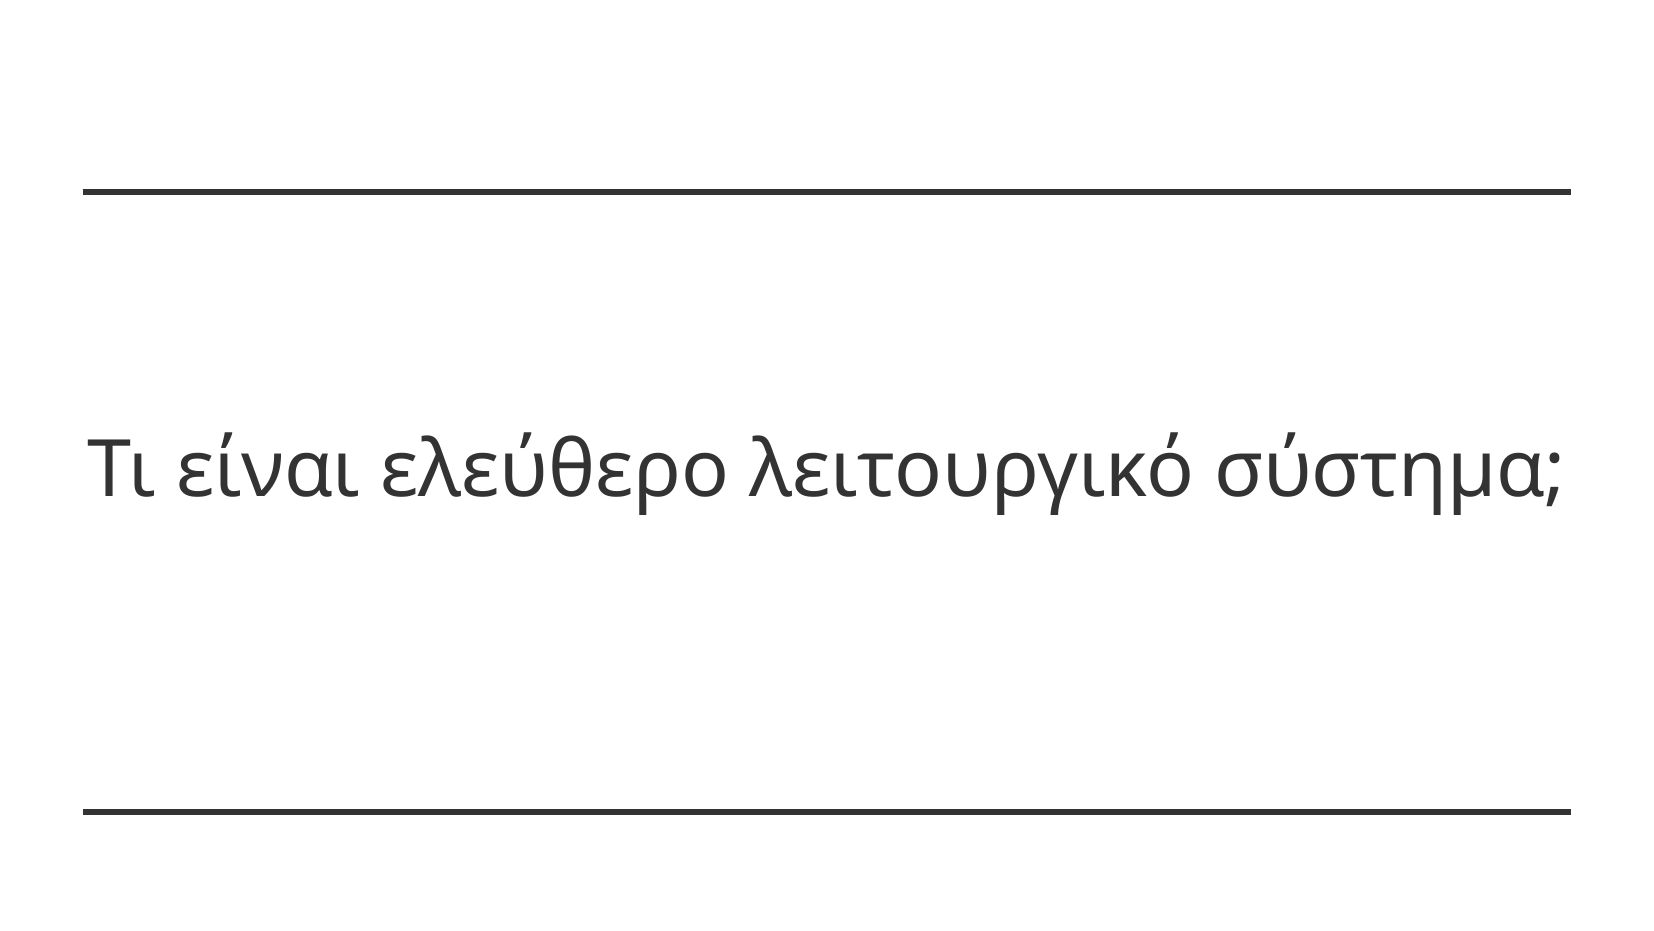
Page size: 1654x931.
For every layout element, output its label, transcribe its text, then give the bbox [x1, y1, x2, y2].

list Τι είναι ελεύθερο λειτουργικό σύστημα; [82, 411, 1571, 621]
